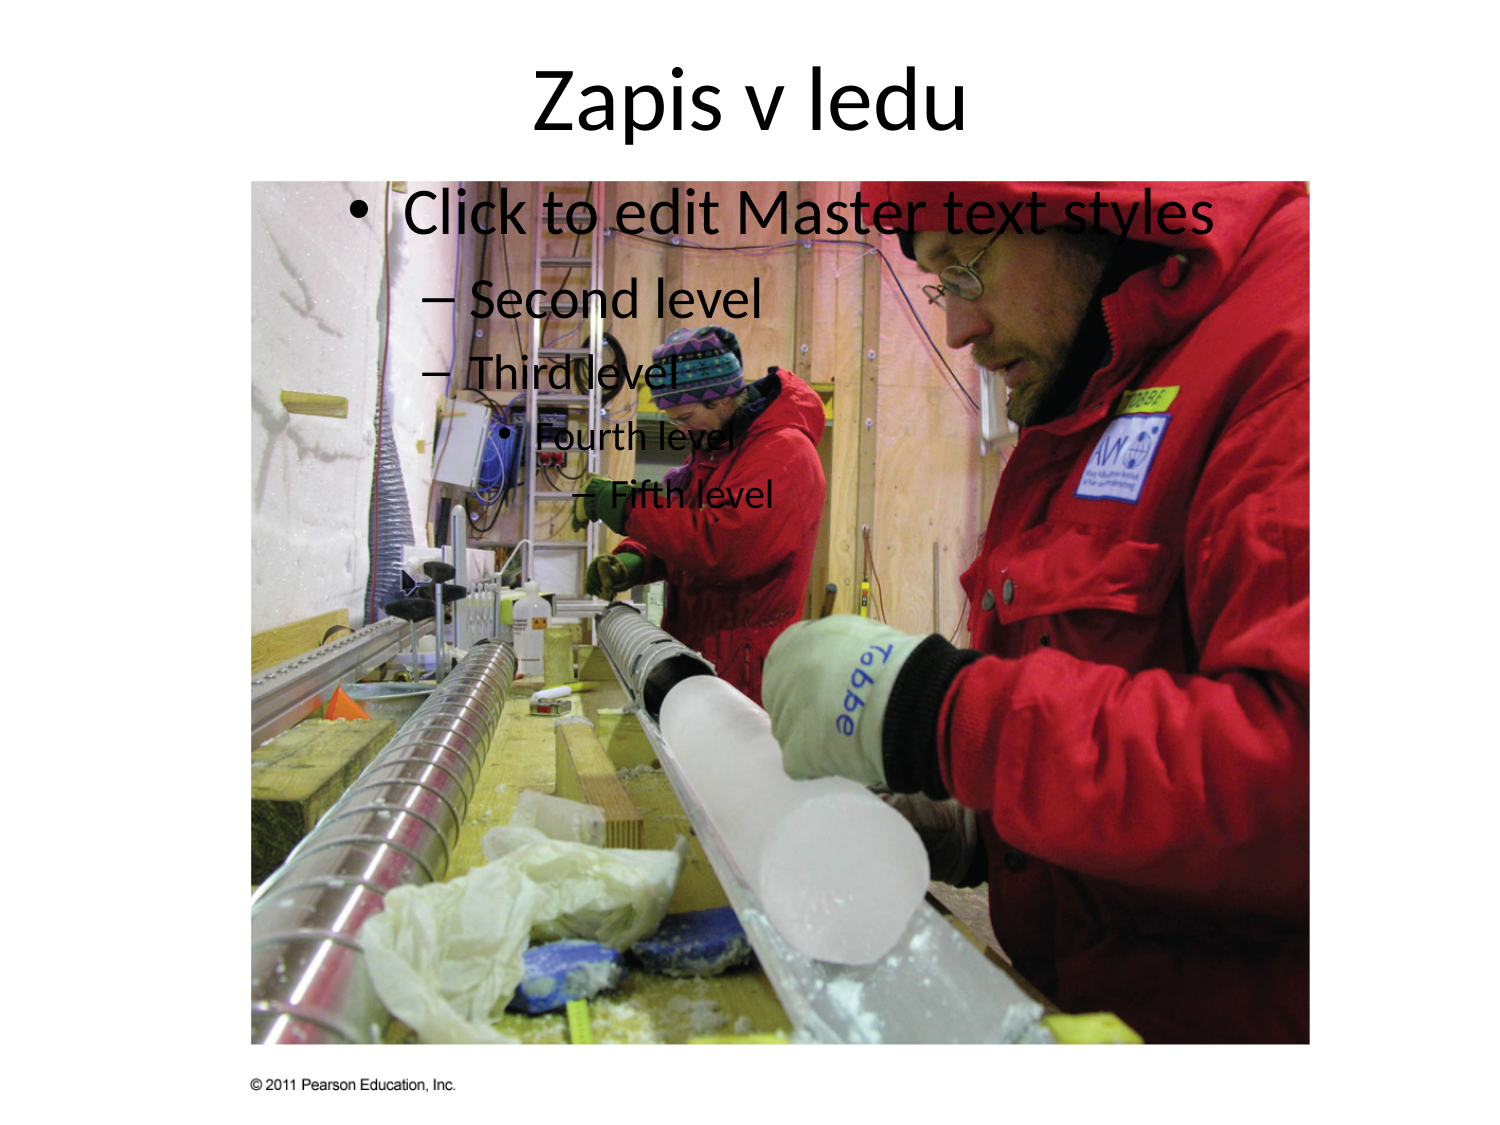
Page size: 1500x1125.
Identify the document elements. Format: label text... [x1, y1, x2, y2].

picture [230, 160, 1333, 1125]
title Zapis v ledu [76, 0, 1427, 188]
